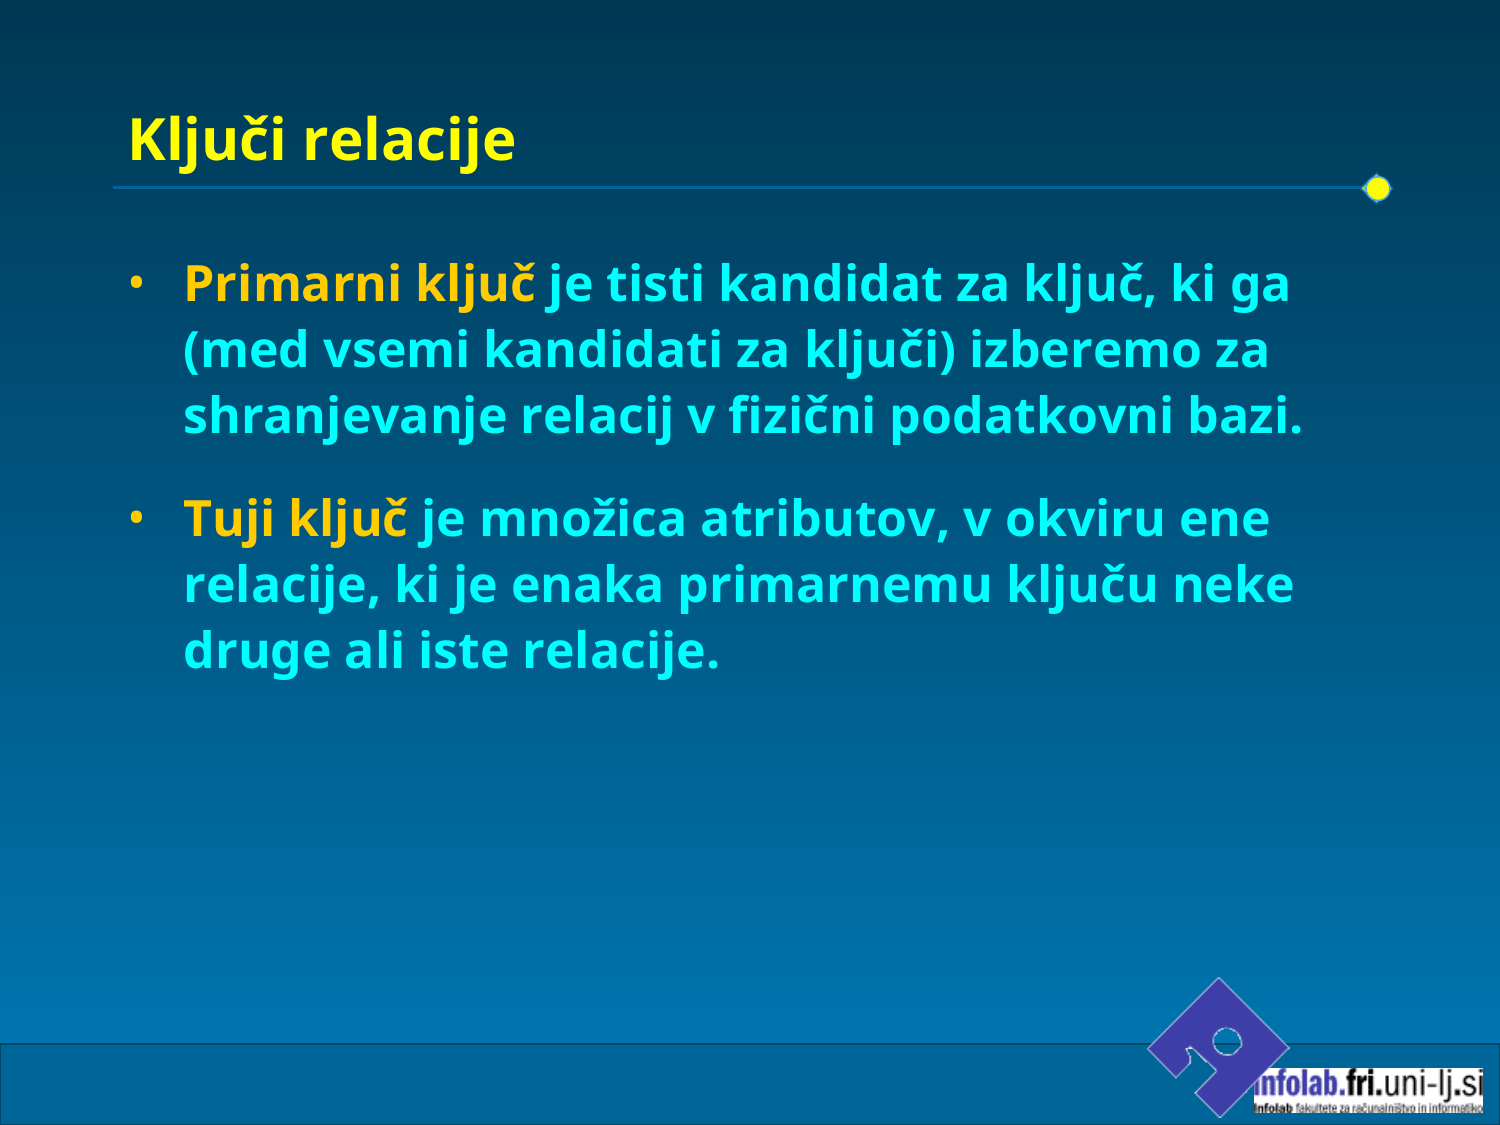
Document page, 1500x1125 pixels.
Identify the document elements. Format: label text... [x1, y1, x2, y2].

picture [1149, 978, 1482, 1117]
list Primarni ključ je tisti kandidat za ključ, ki ga (med vsemi kandidati za ključi) izberemo za shranjevanje relacij v fizični podatkovni bazi. Tuji ključ je množica atributov, v okviru ene relacije, ki je enaka primarnemu ključu neke druge ali iste relacije. [112, 237, 1388, 963]
title Ključi relacije [112, 94, 1388, 181]
